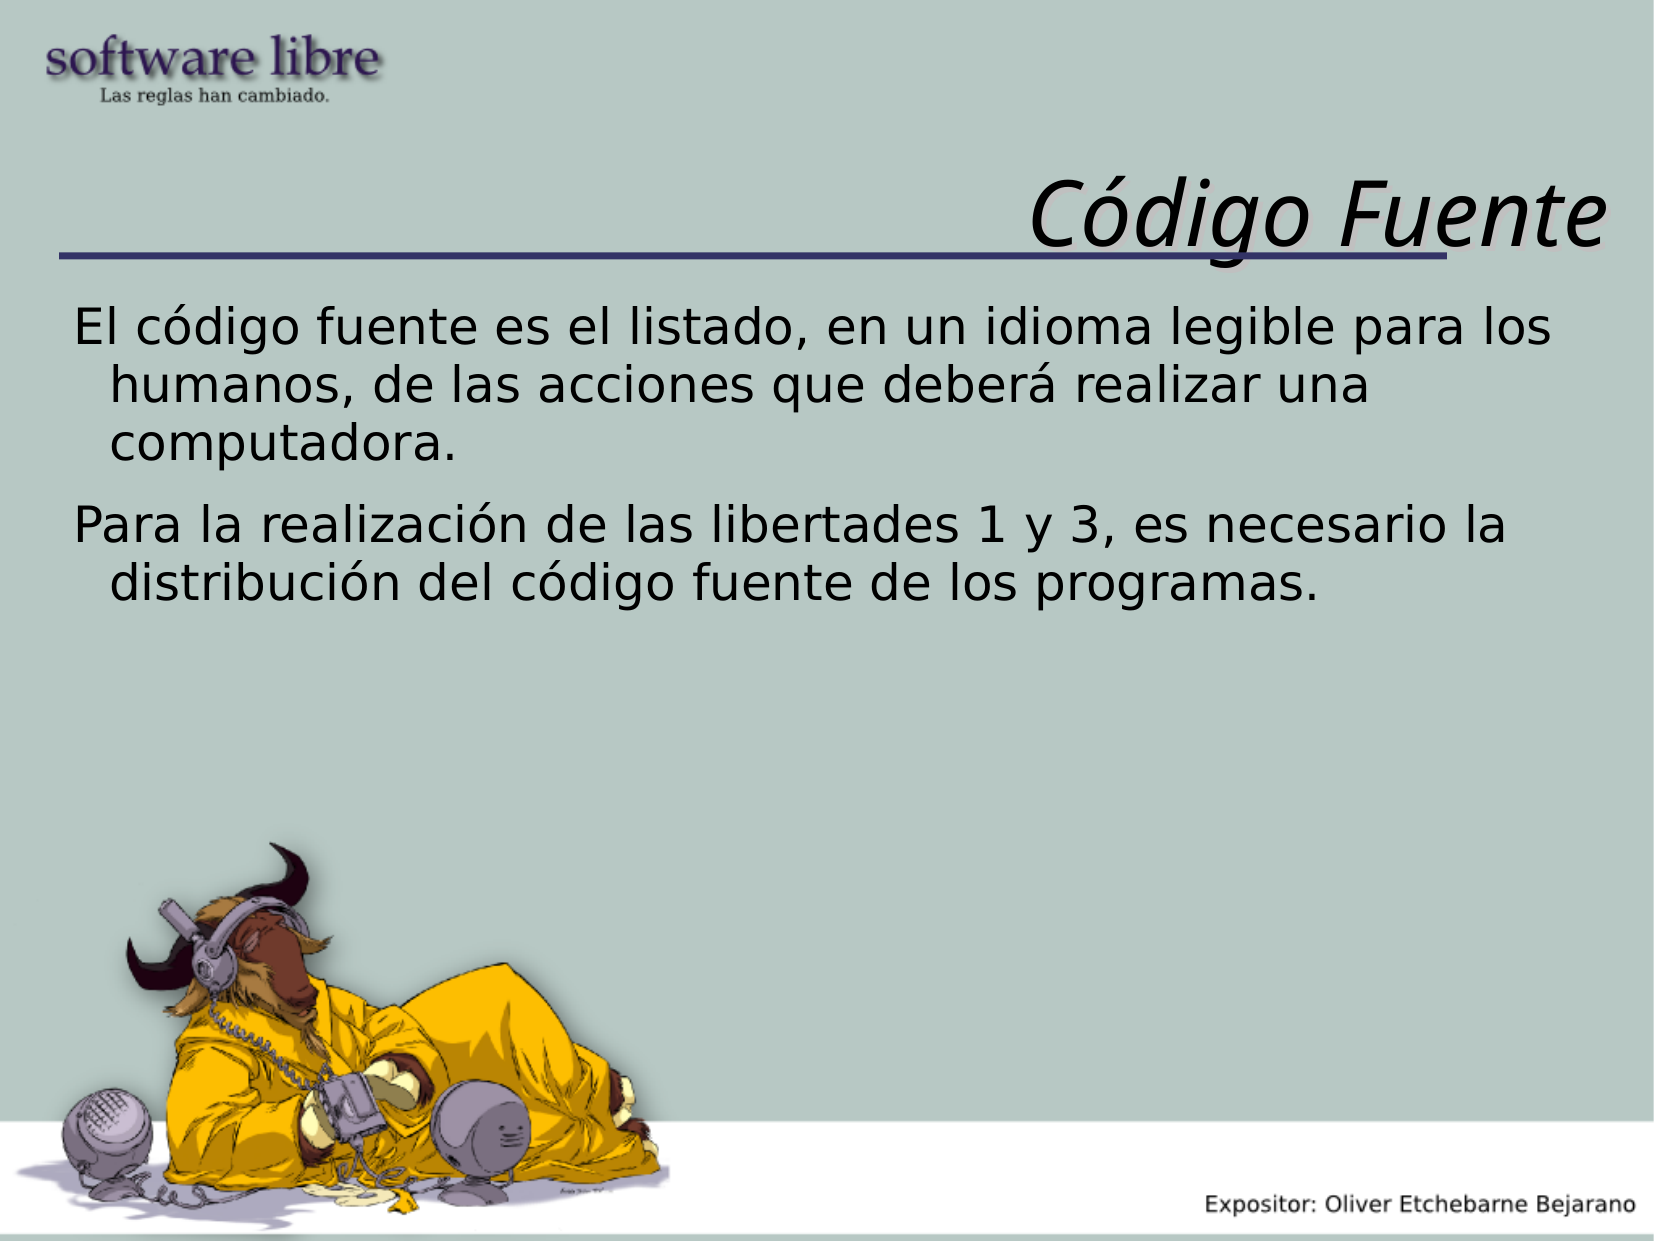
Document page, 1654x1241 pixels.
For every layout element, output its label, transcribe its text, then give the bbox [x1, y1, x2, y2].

picture [0, 0, 1654, 1241]
text_box [59, 252, 1447, 260]
text_box Código Fuente [59, 141, 1625, 266]
text_box El código fuente es el listado, en un idioma legible para los humanos, de las acciones que deberá realizar una computadora. Para la realización de las libertades 1 y 3, es necesario la distribución del código fuente de los programas. [59, 290, 1595, 875]
